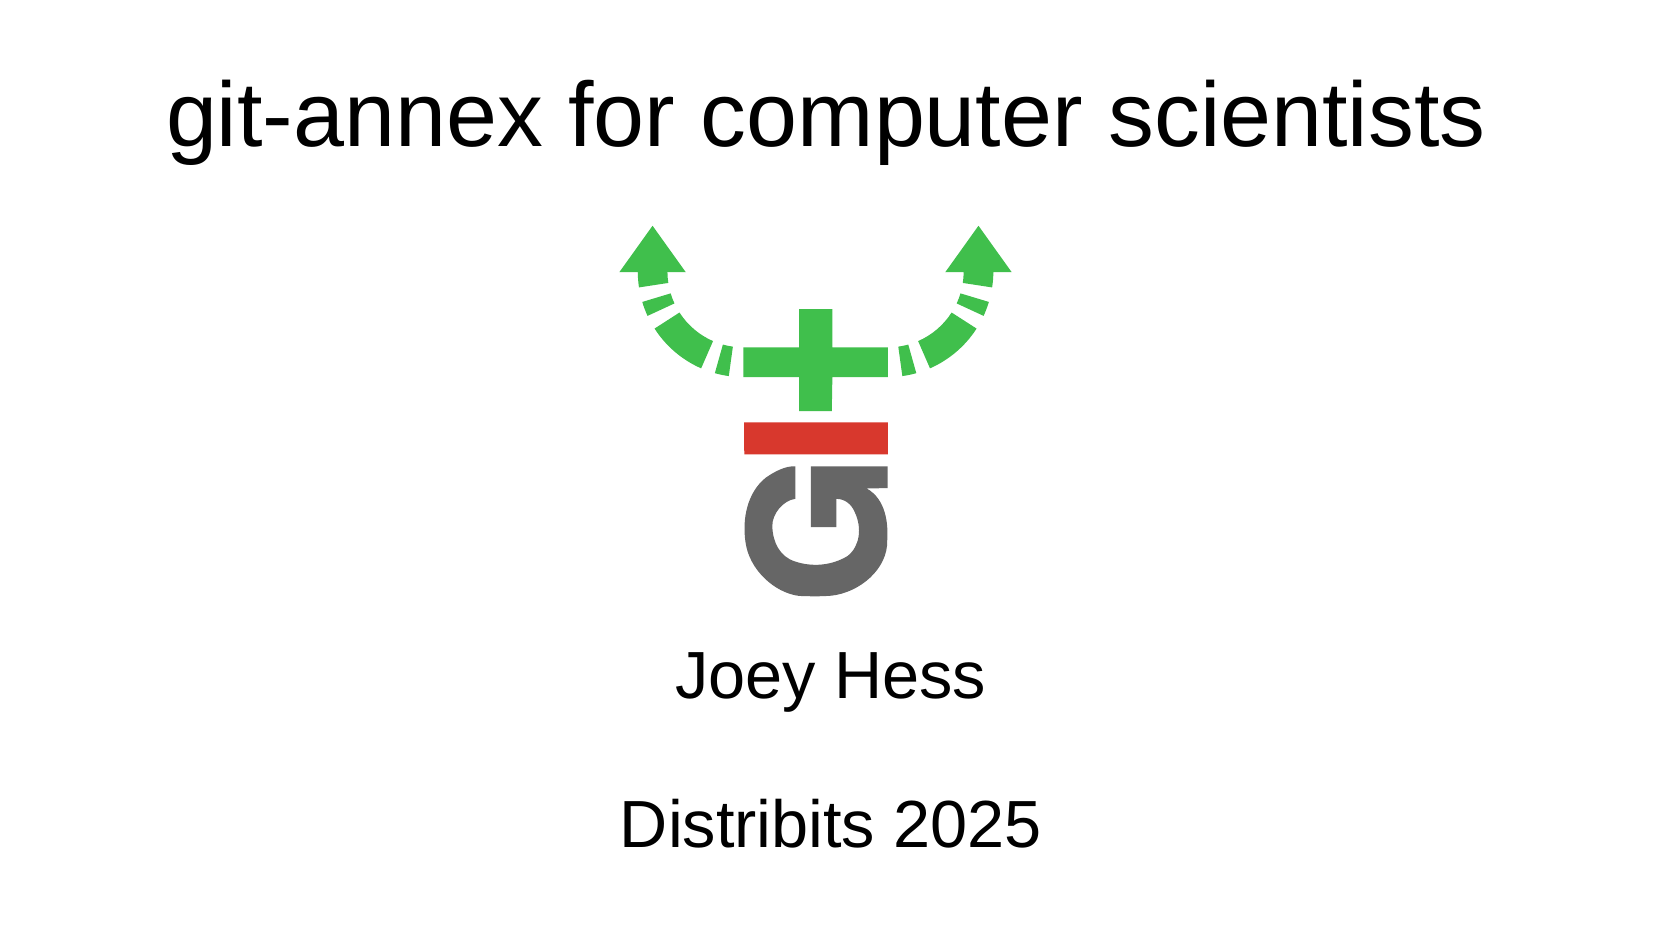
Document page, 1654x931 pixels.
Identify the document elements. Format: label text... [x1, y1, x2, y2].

title git-annex for computer scientists [82, 37, 1571, 193]
picture [618, 225, 1013, 603]
subtitle Joey Hess Distribits 2025 [86, 600, 1576, 901]
